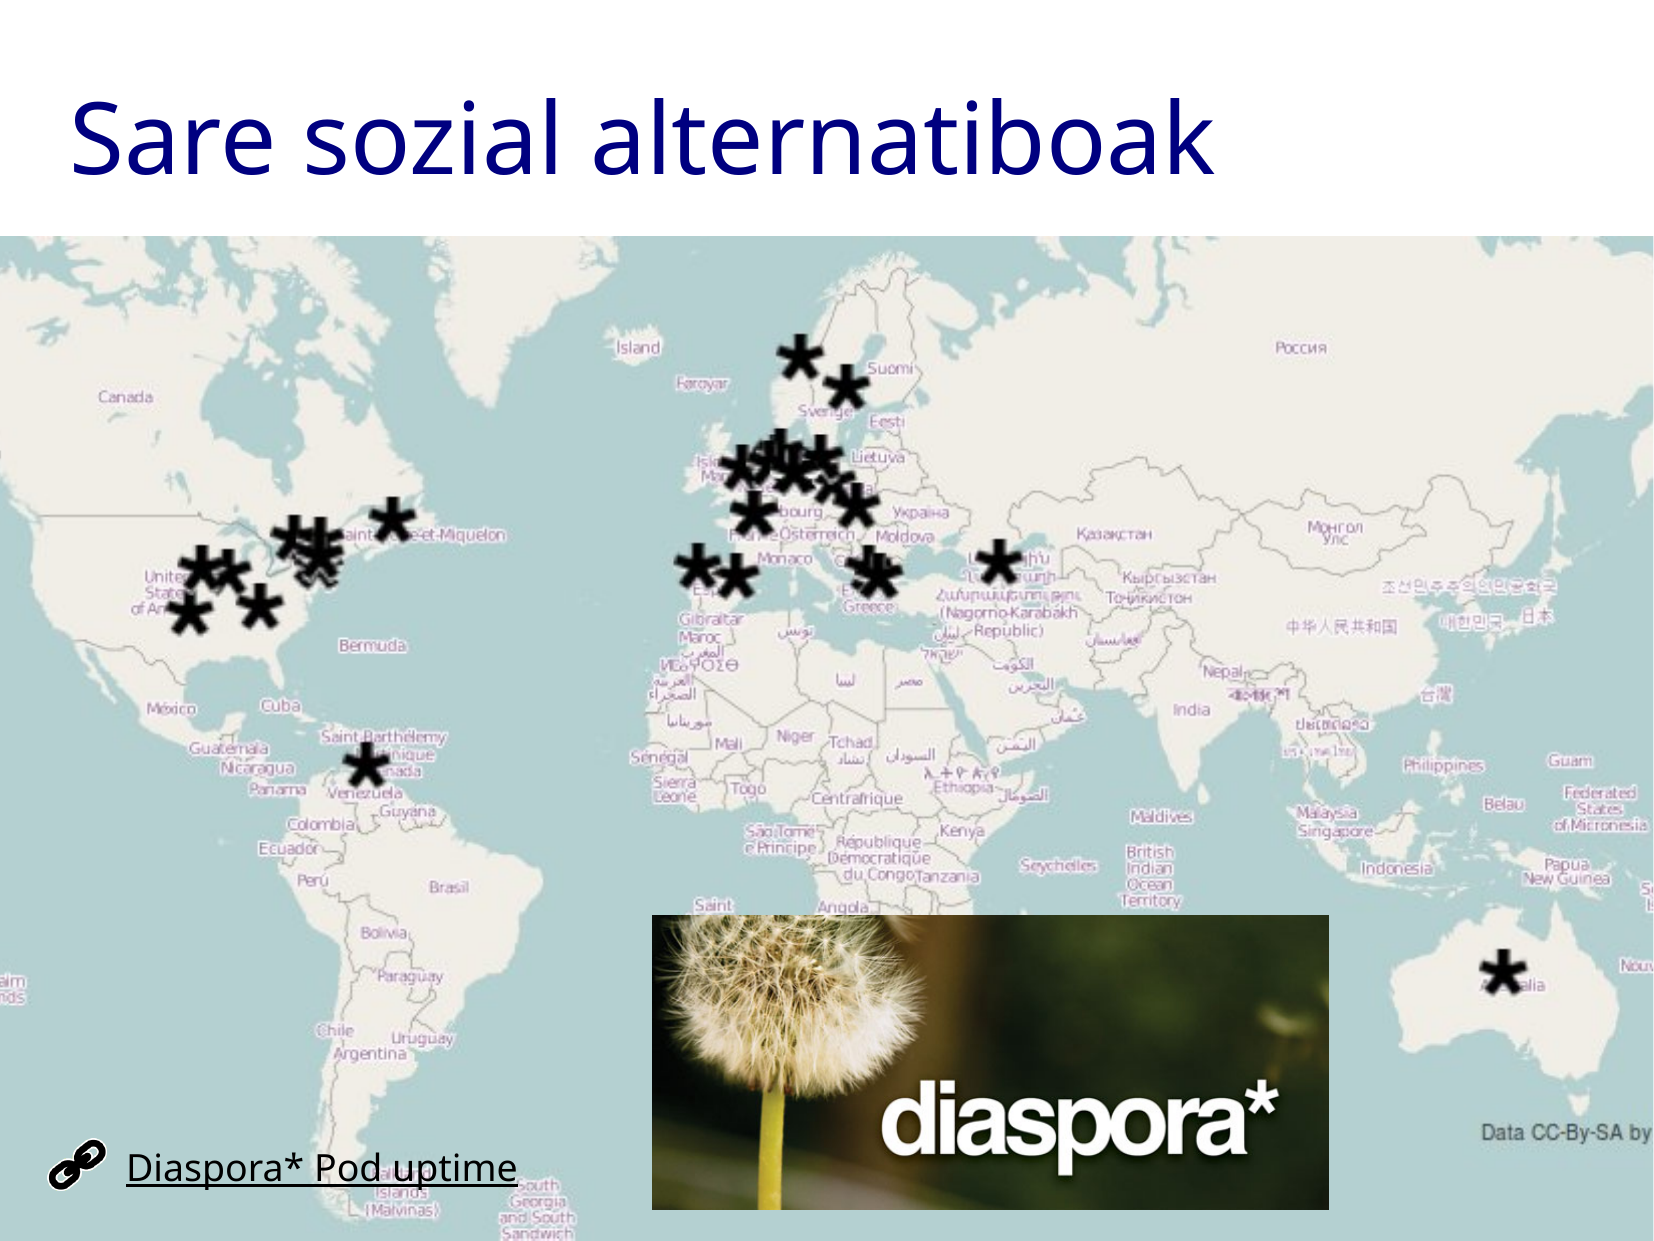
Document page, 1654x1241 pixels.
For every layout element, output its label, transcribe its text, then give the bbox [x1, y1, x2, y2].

text_box Diaspora* Pod uptime [111, 1133, 514, 1192]
text_box Sare sozial alternatiboak [55, 59, 1448, 193]
picture [0, 236, 1654, 1241]
